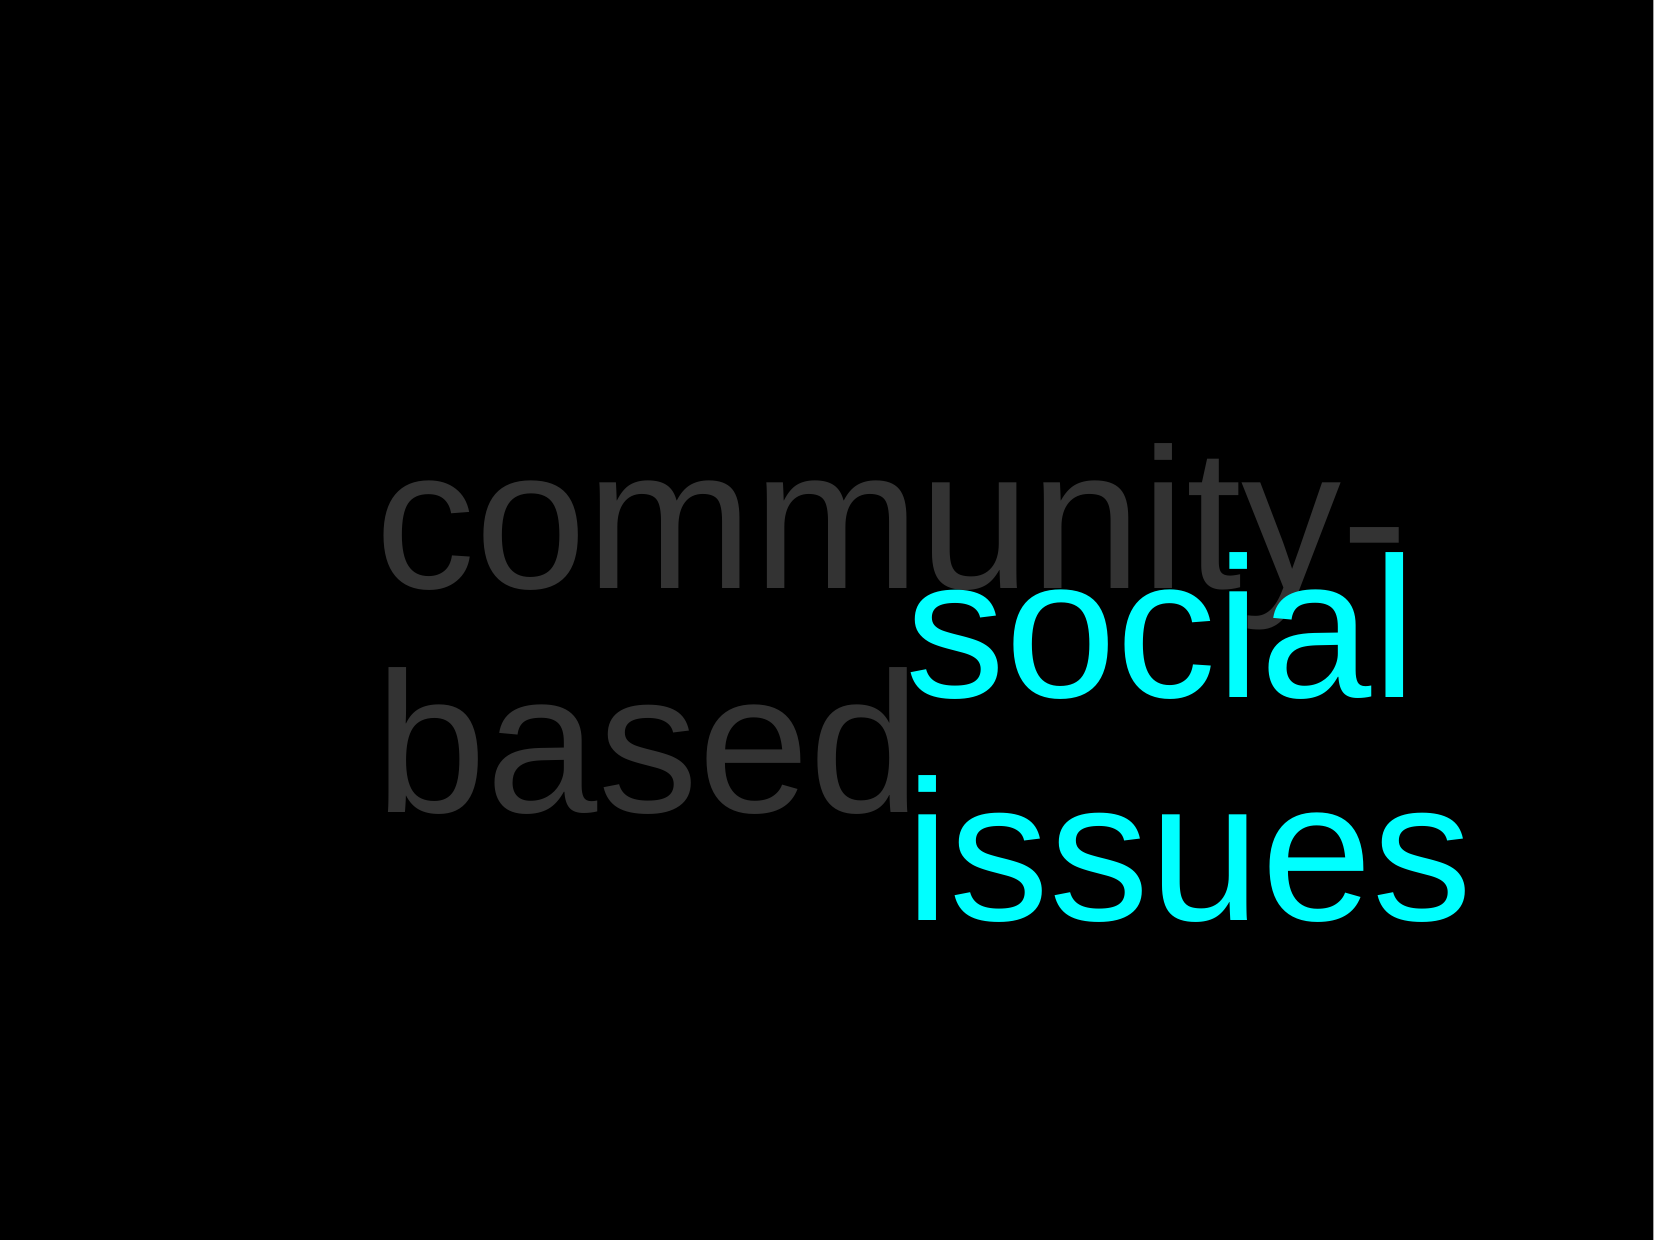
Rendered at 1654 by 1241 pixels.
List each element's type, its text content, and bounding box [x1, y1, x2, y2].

text_box social issues [890, 508, 1488, 971]
text_box community- based [360, 400, 1426, 863]
